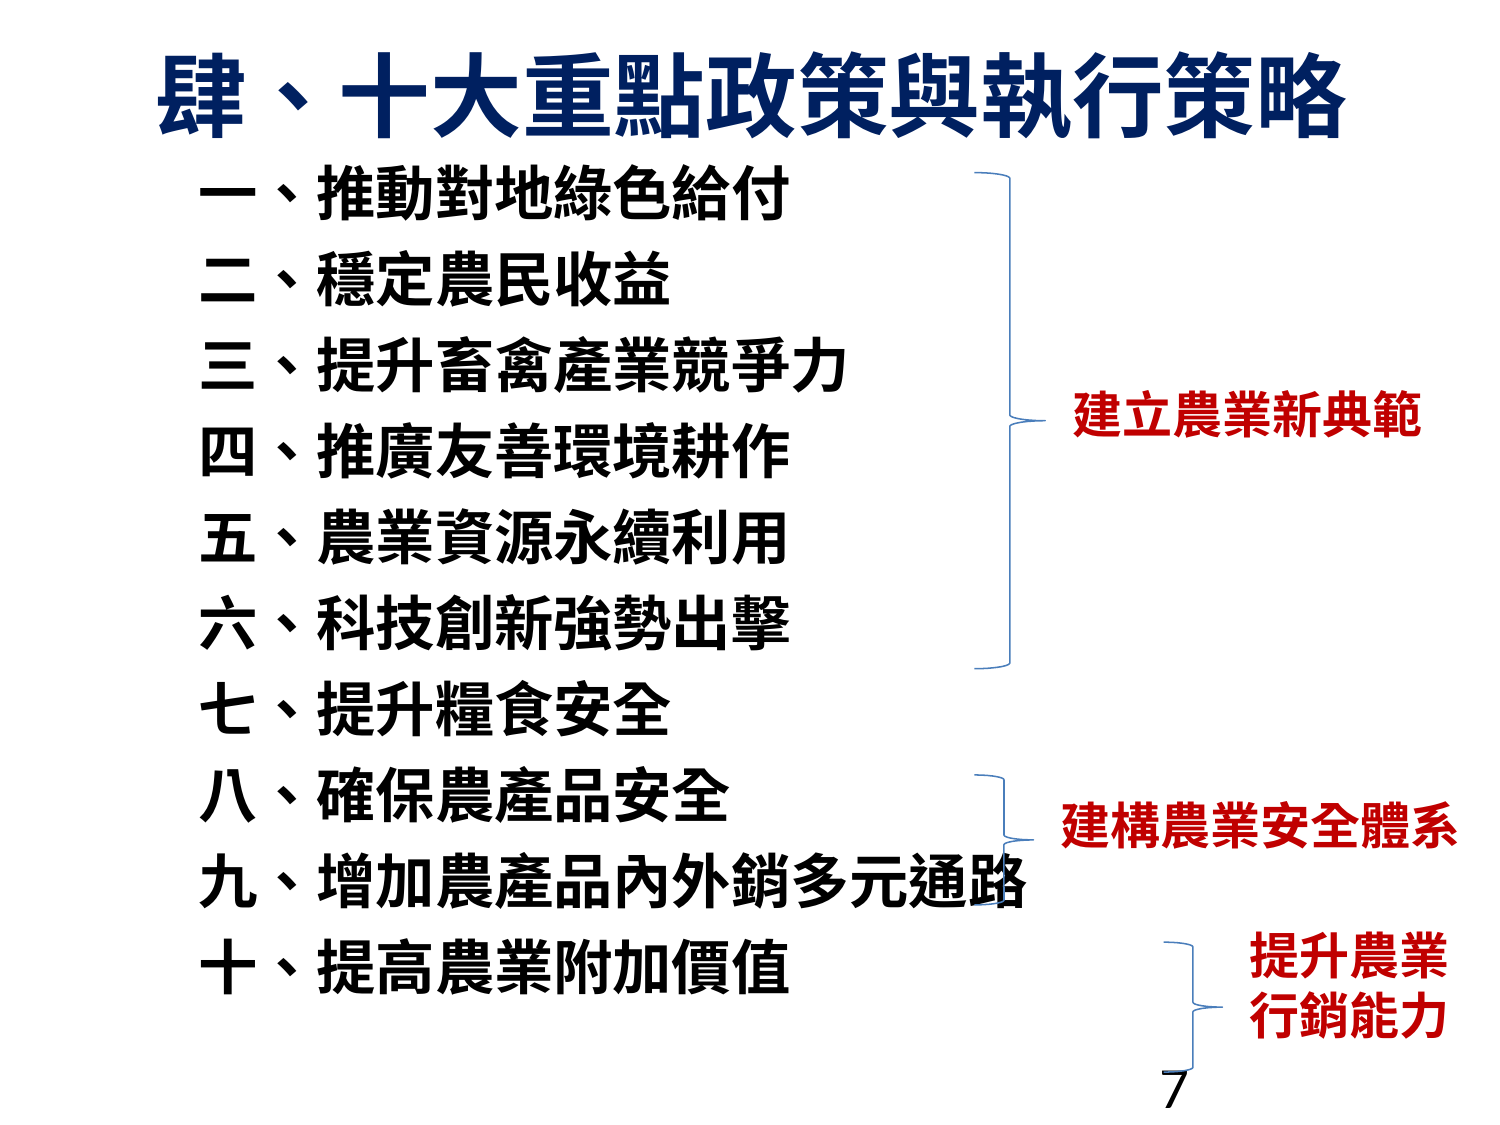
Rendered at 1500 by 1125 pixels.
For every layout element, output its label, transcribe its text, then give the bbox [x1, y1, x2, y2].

text_box 建構農業安全體系 [1045, 786, 1500, 863]
title 肆、十大重點政策與執行策略 [76, 0, 1427, 188]
list 一、推動對地綠色給付 二、穩定農民收益 三、提升畜禽產業競爭力 四、推廣友善環境耕作 五、農業資源永續利用 六、科技創新強勢出擊 七、提升糧食安全 八、確保農產品安全 九、增加農產品內外銷多元通路 十、提高農業附加價值 [183, 148, 1199, 1018]
text_box [1144, 1042, 1495, 1103]
text_box 建立農業新典範 [1057, 376, 1471, 453]
text_box 提升農業行銷能力 [1234, 916, 1500, 1054]
